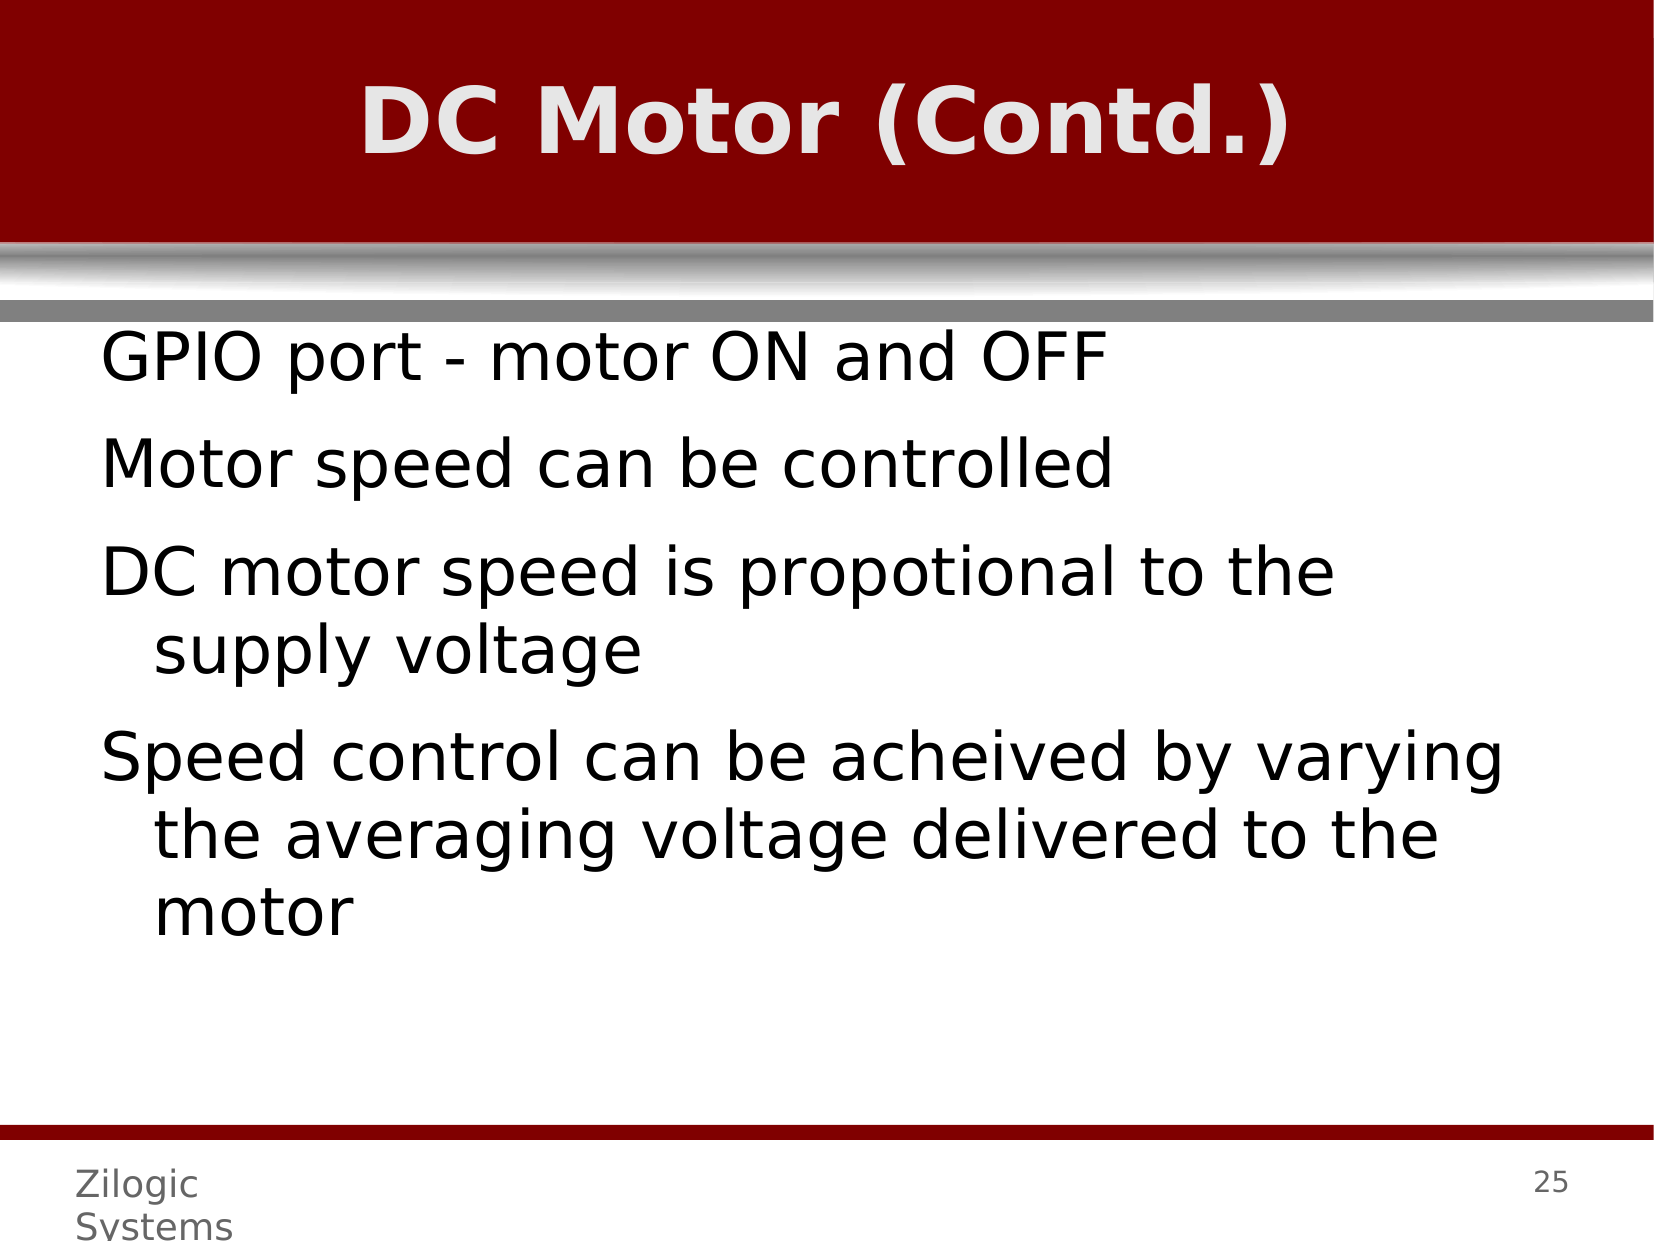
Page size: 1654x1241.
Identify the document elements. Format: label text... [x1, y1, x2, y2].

title DC Motor (Contd.) [82, 18, 1571, 226]
list GPIO port - motor ON and OFF Motor speed can be controlled DC motor speed is propotional to the supply voltage Speed control can be acheived by varying the averaging voltage delivered to the motor [82, 318, 1571, 1109]
